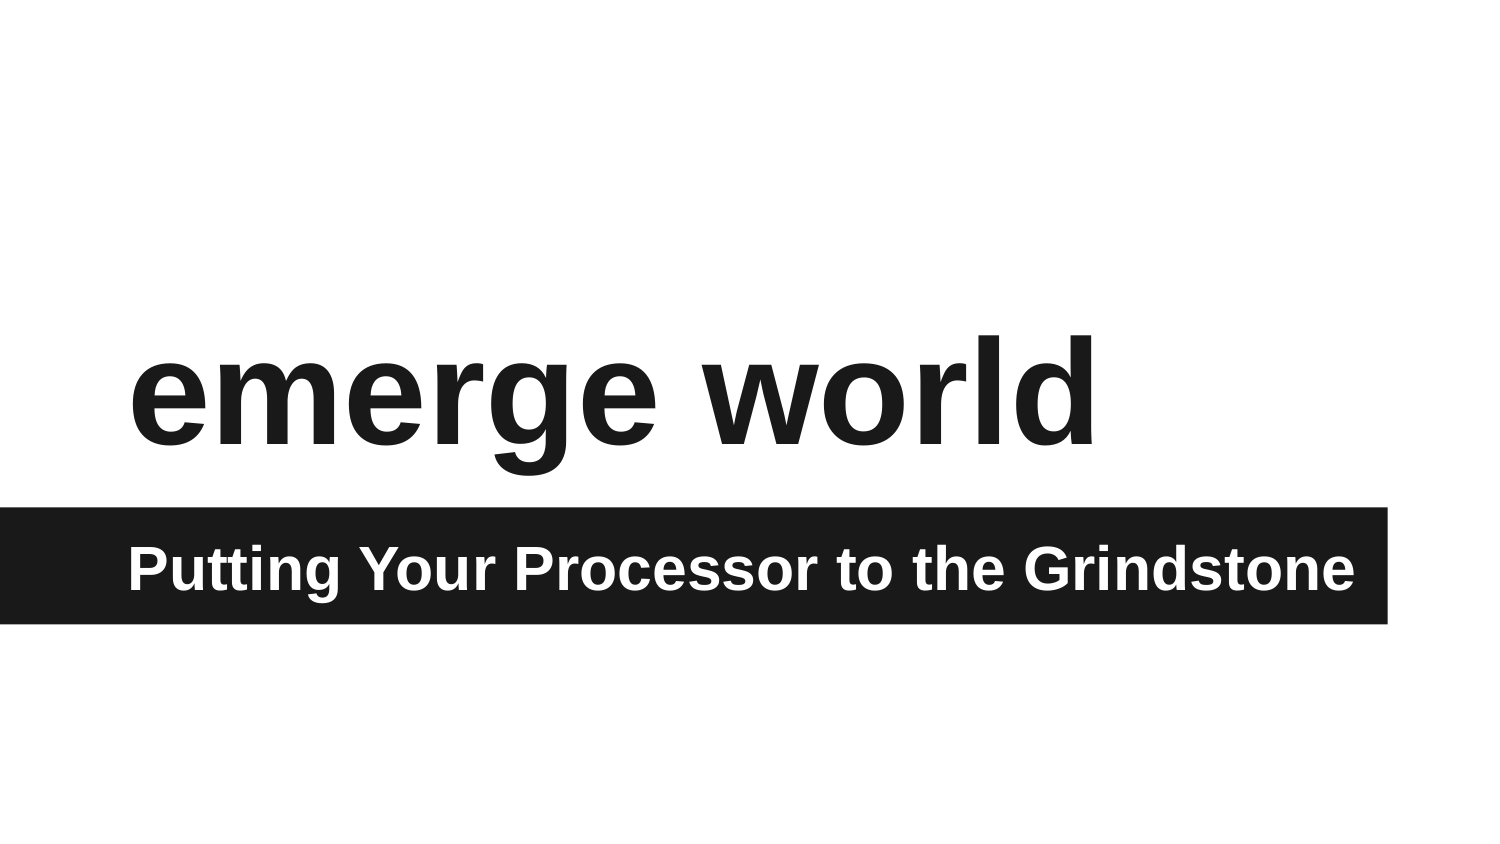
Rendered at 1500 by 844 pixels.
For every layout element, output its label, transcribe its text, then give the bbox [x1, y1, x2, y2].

subtitle Putting Your Processor to the Grindstone [112, 507, 1388, 625]
title emerge world [112, 213, 1388, 490]
